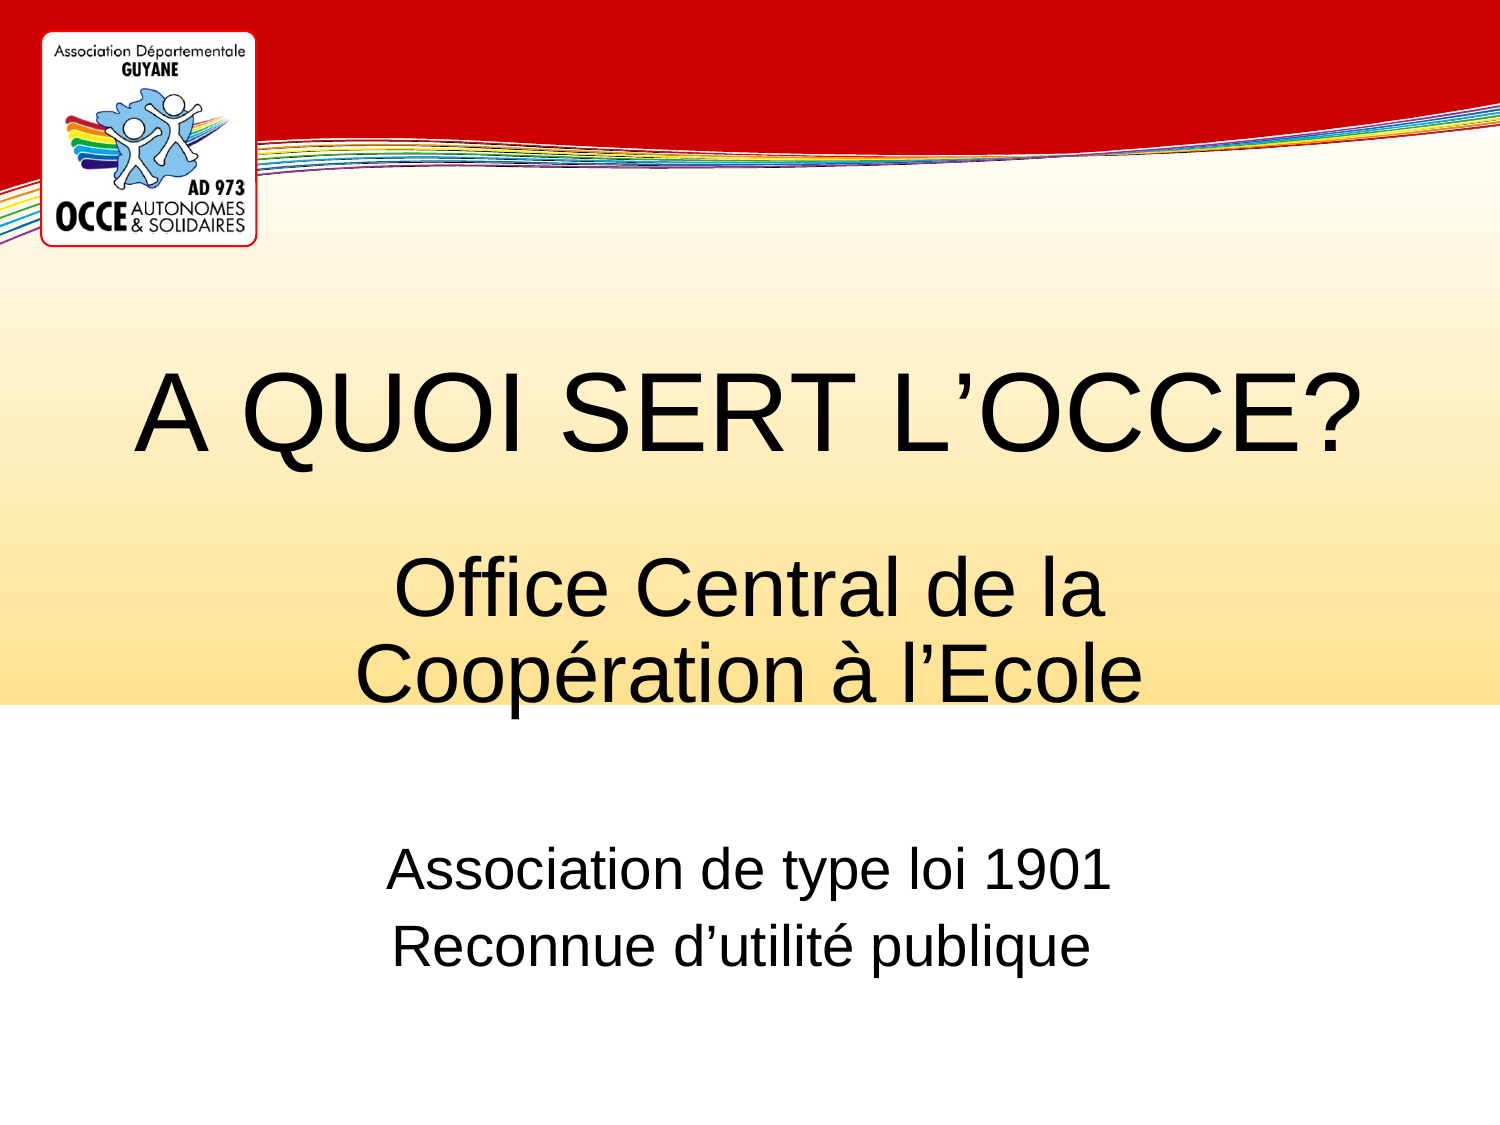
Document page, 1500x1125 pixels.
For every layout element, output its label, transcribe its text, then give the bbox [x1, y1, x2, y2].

title A QUOI SERT L’OCCE? [112, 349, 1388, 600]
picture [54, 44, 245, 234]
text_box Office Central de la Coopération à l’Ecole Association de type loi 1901 Reconnue d’utilité publique [225, 538, 1276, 1024]
